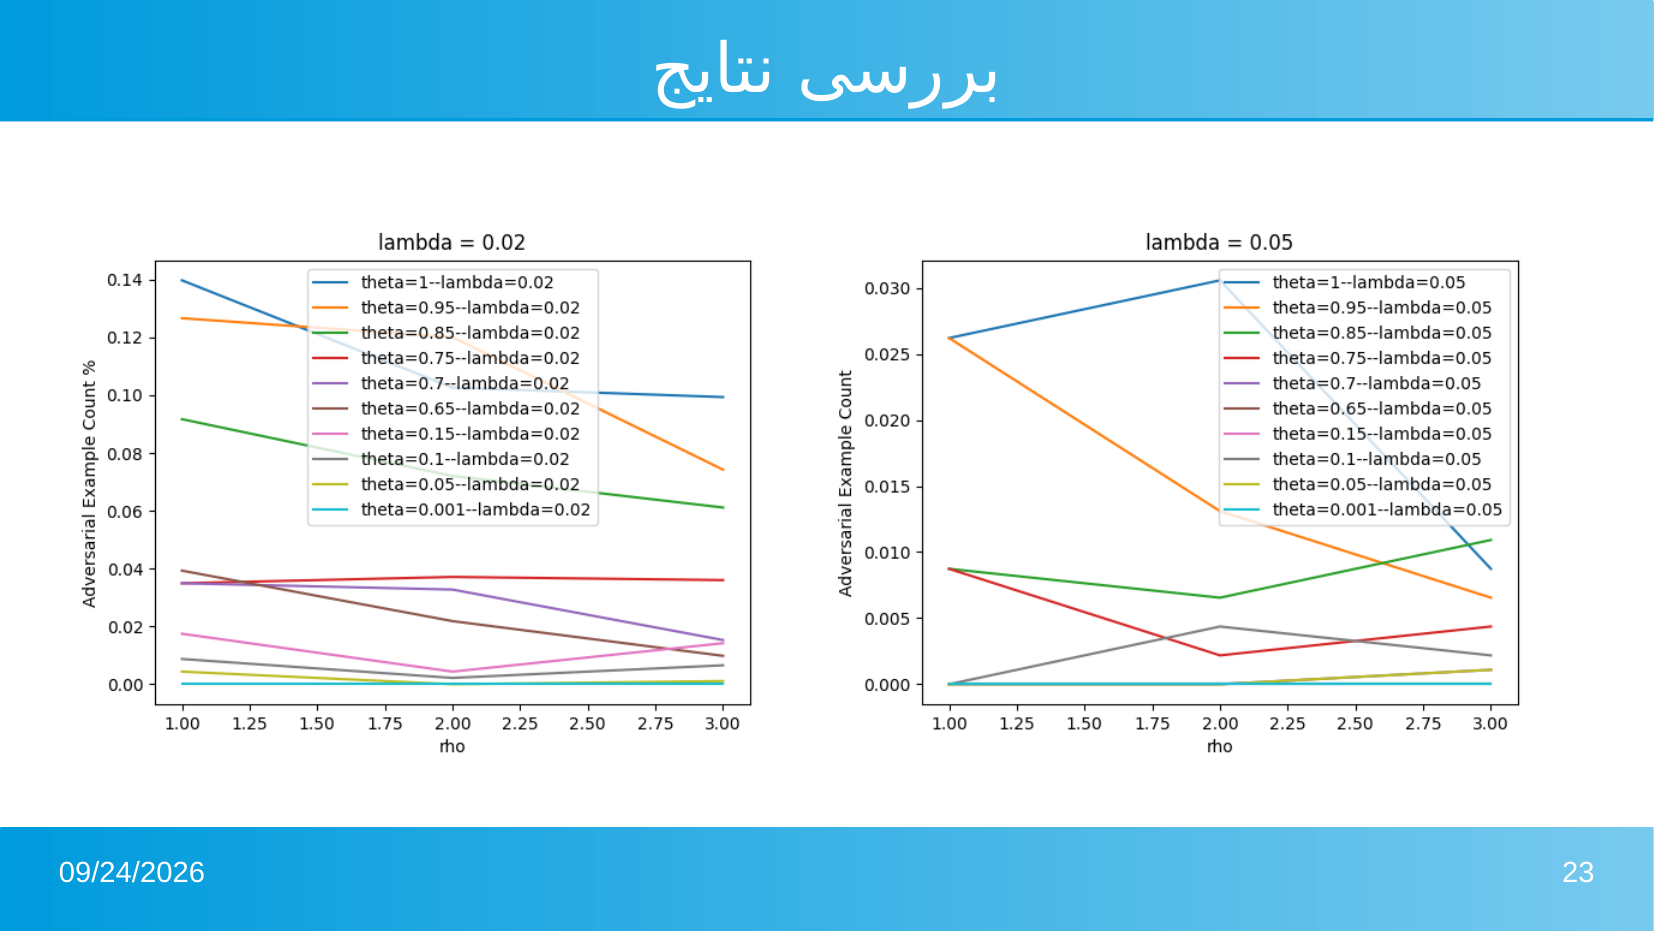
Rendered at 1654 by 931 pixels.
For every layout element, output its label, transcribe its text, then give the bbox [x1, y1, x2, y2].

title بررسی نتایج [59, 29, 1595, 108]
picture [59, 191, 1595, 768]
